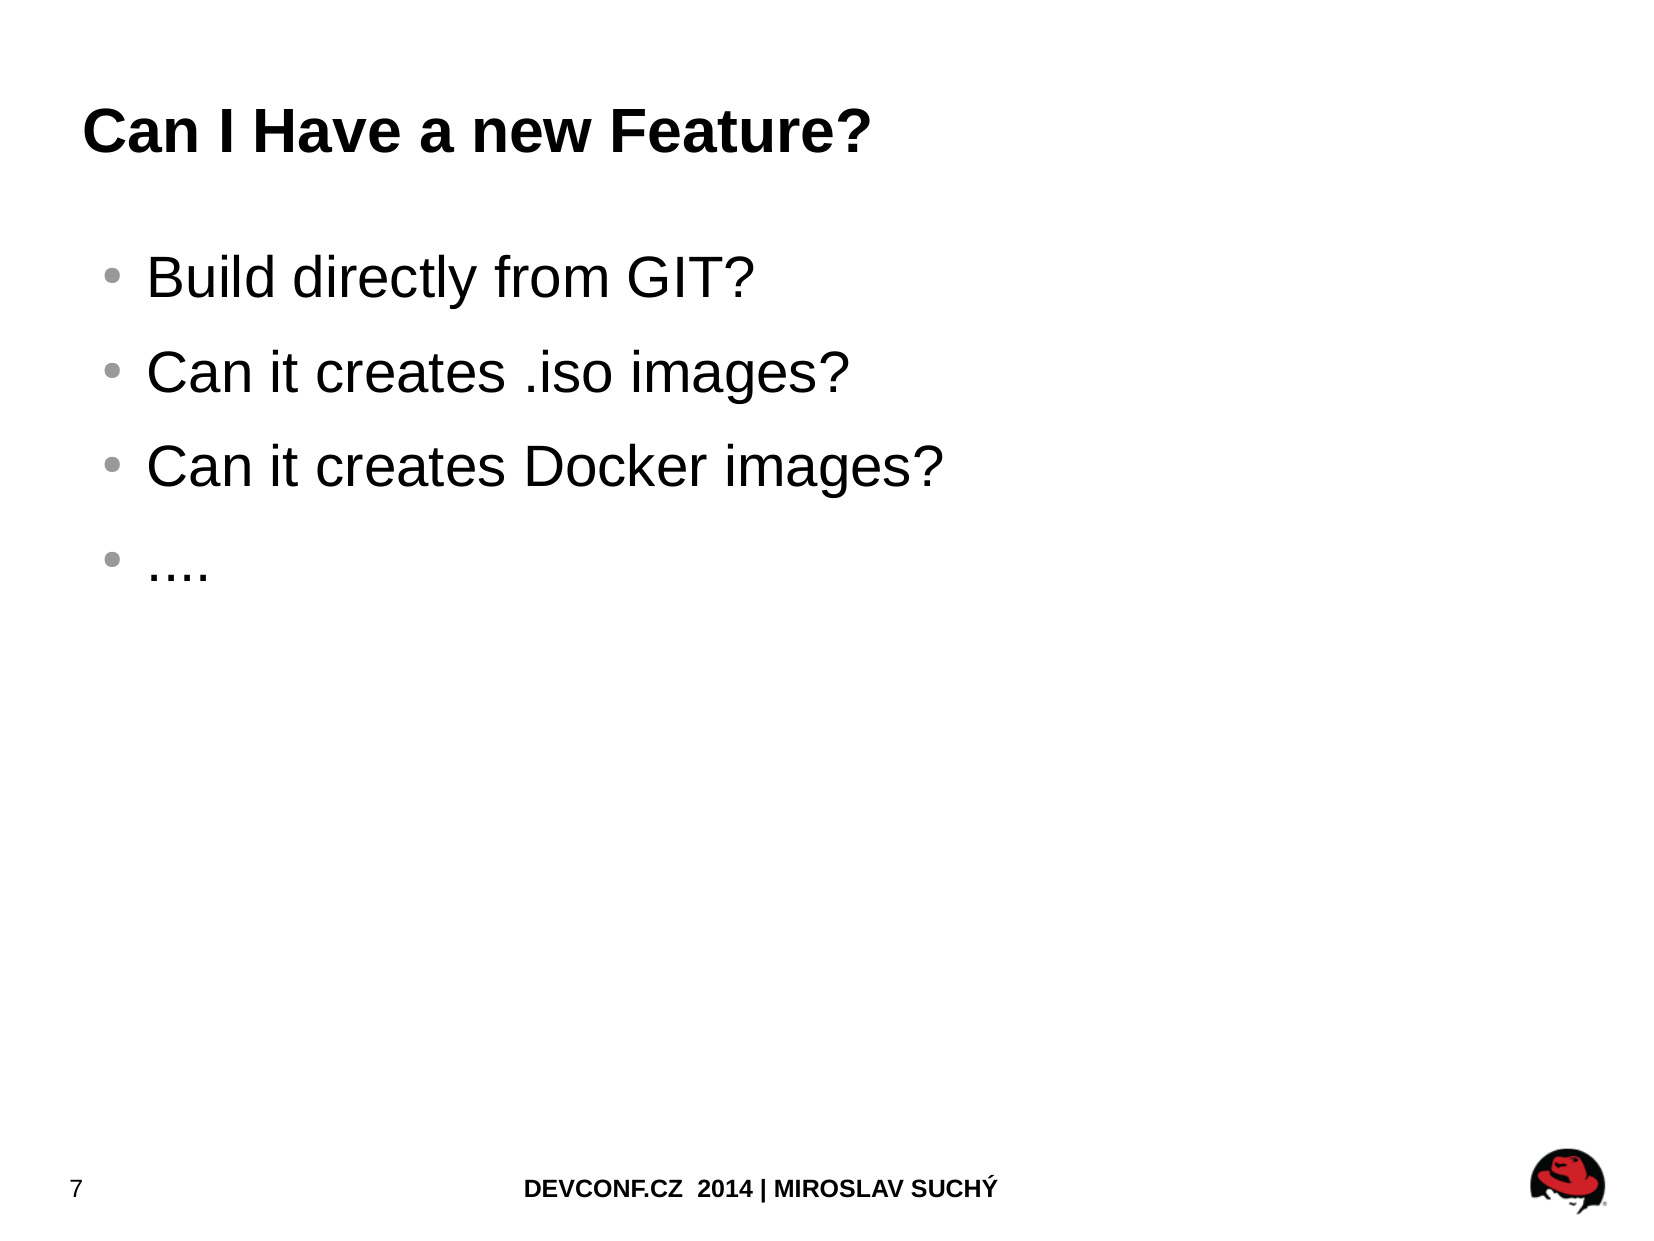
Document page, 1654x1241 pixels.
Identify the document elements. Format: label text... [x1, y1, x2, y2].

picture [1529, 1146, 1613, 1224]
list Build directly from GIT? Can it creates .iso images? Can it creates Docker images? .... [86, 244, 1576, 1024]
title Can I Have a new Feature? [82, 45, 1571, 218]
